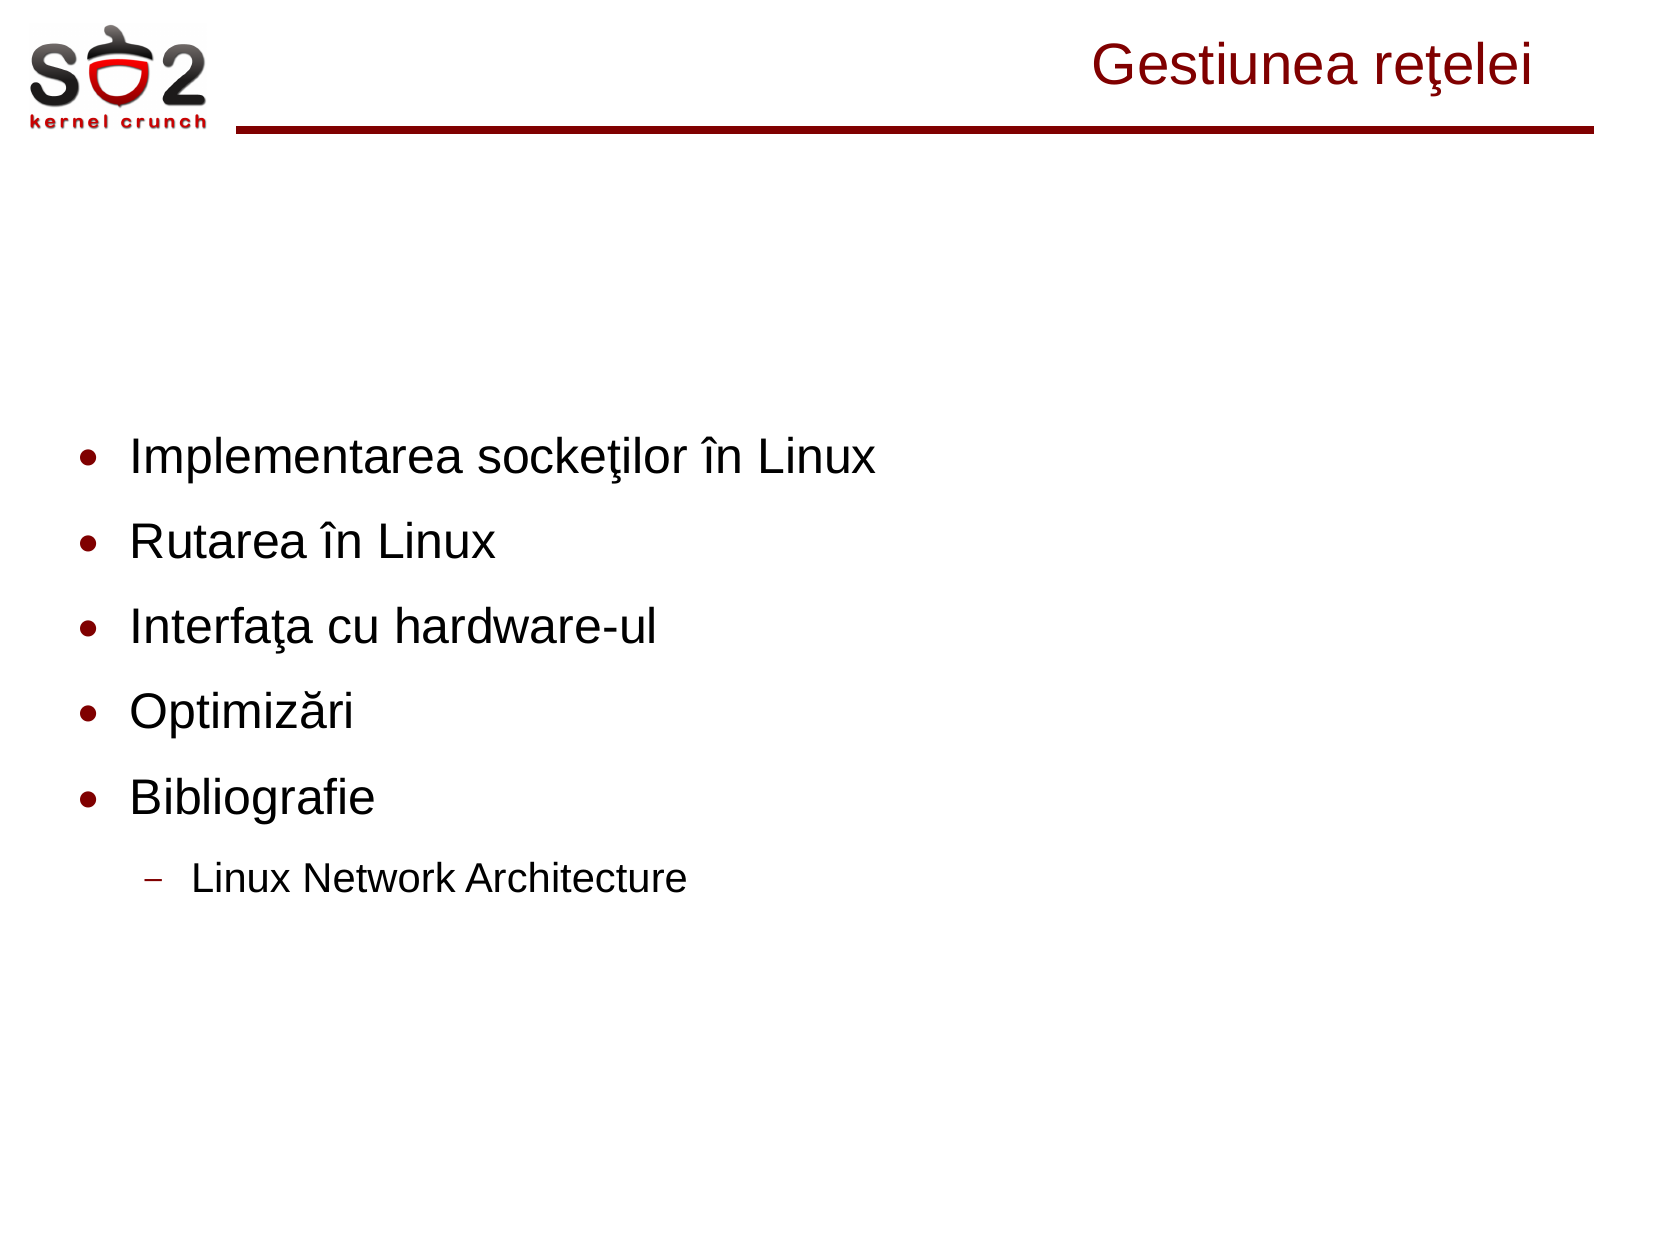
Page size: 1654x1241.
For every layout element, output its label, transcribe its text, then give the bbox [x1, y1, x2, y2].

list Implementarea sockeţilor în Linux Rutarea în Linux Interfaţa cu hardware-ul Optimizări Bibliografie Linux Network Architecture [59, 177, 1595, 1152]
title Gestiunea reţelei [121, 11, 1534, 119]
picture [29, 23, 207, 130]
